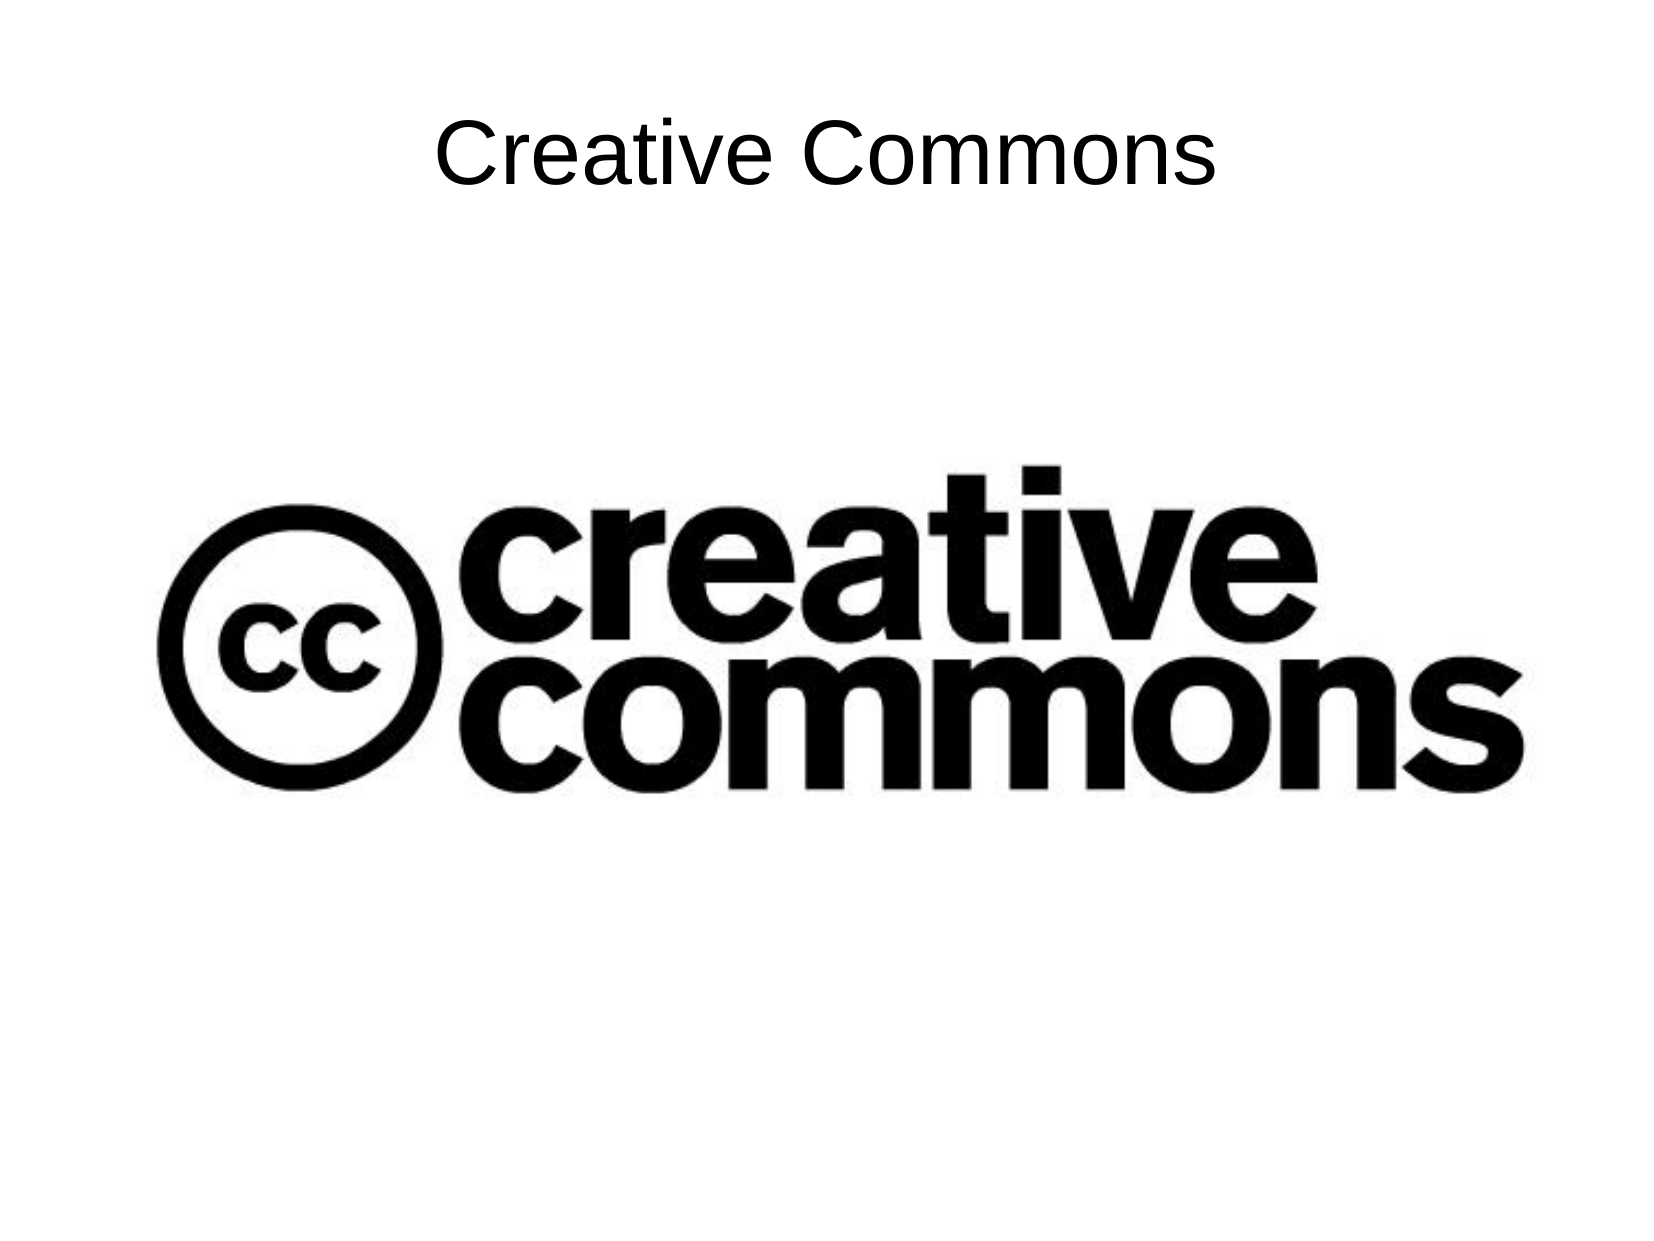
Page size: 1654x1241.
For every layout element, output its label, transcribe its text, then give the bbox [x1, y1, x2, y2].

title Creative Commons [82, 49, 1571, 257]
picture [83, 377, 1572, 941]
